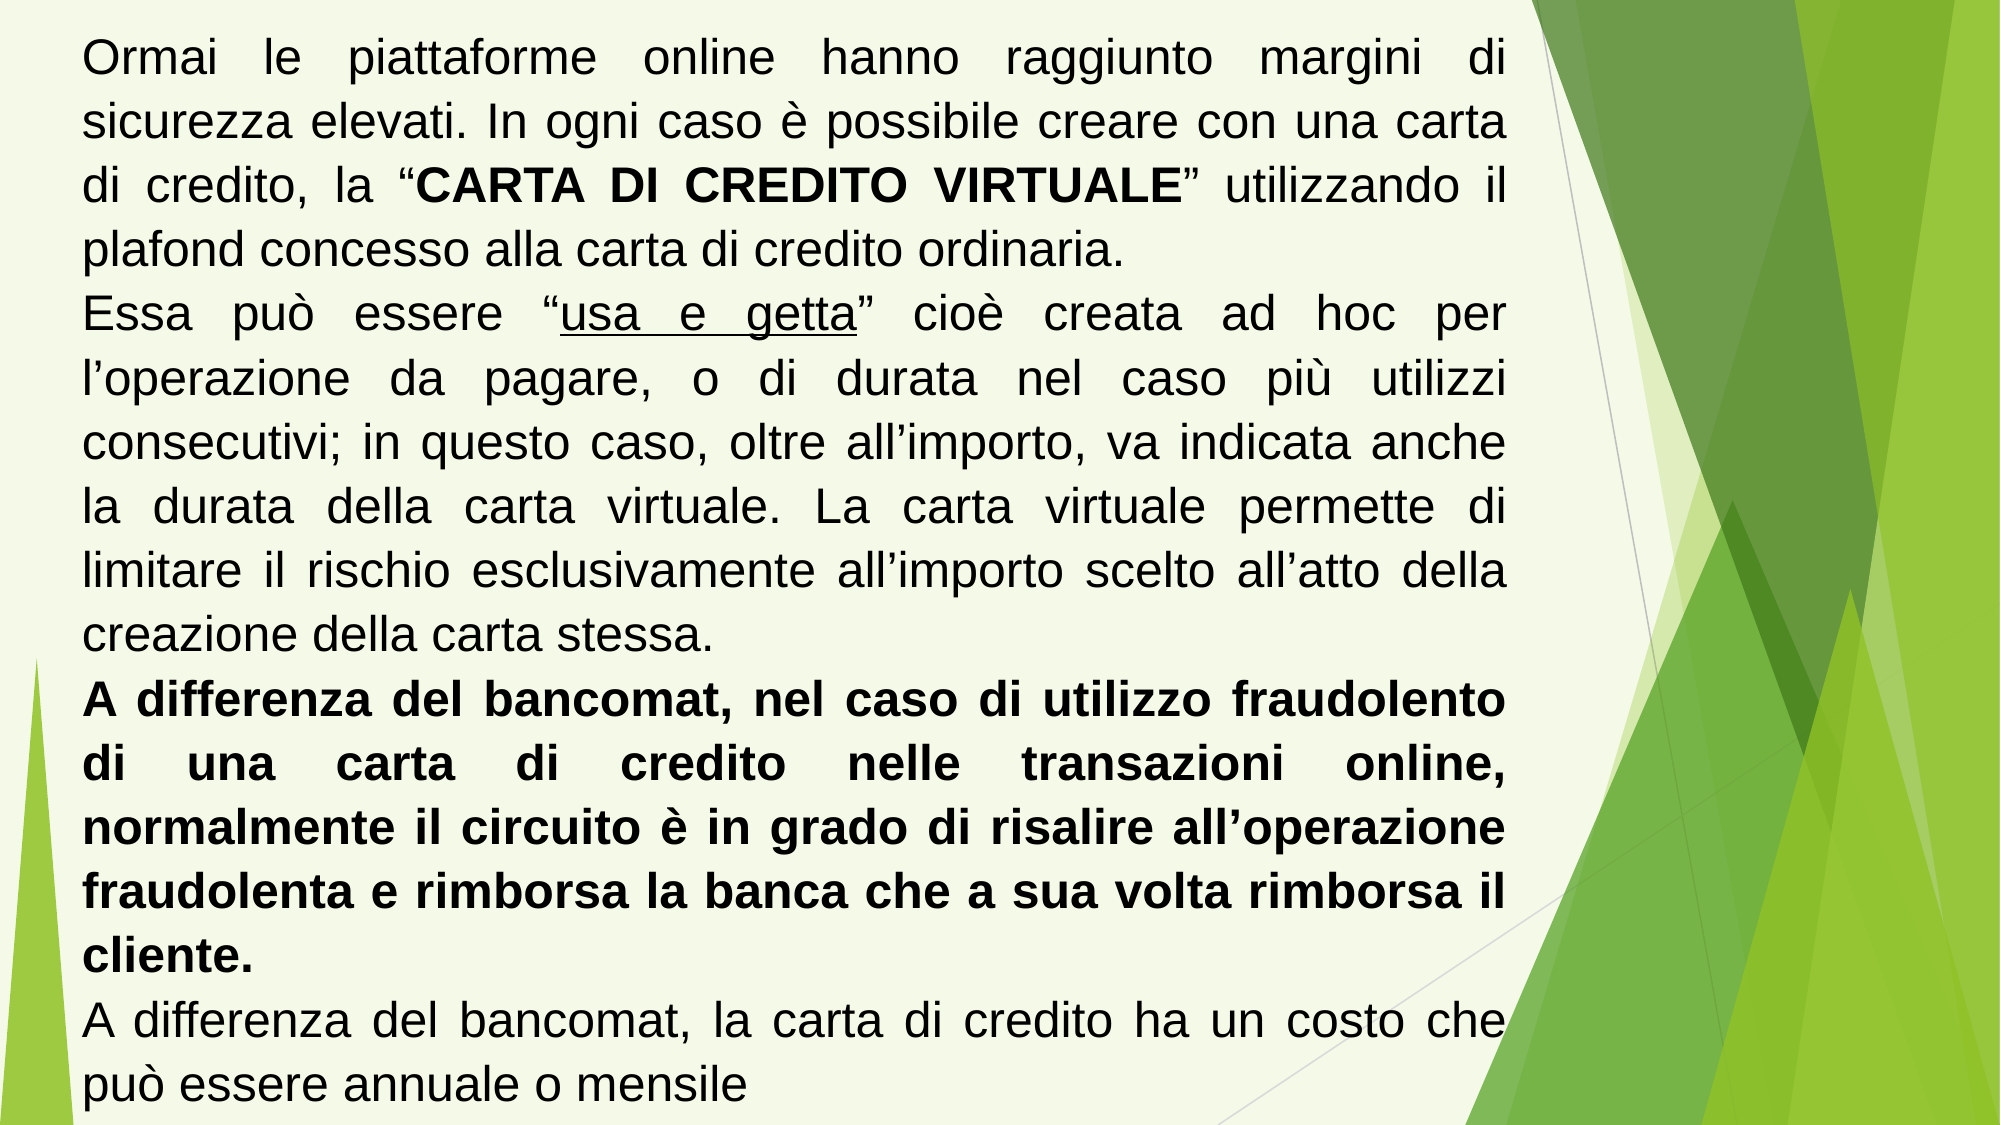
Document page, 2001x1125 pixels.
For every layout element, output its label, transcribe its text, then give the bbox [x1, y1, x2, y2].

text_box Ormai le piattaforme online hanno raggiunto margini di sicurezza elevati. In ogni caso è possibile creare con una carta di credito, la “CARTA DI CREDITO VIRTUALE” utilizzando il plafond concesso alla carta di credito ordinaria. Essa può essere “usa e getta” cioè creata ad hoc per l’operazione da pagare, o di durata nel caso più utilizzi consecutivi; in questo caso, oltre all’importo, va indicata anche la durata della carta virtuale. La carta virtuale permette di limitare il rischio esclusivamente all’importo scelto all’atto della creazione della carta stessa. A differenza del bancomat, nel caso di utilizzo fraudolento di una carta di credito nelle transazioni online, normalmente il circuito è in grado di risalire all’operazione fraudolenta e rimborsa la banca che a sua volta rimborsa il cliente. A differenza del bancomat, la carta di credito ha un costo che può essere annuale o mensile [0, 12, 1523, 1119]
